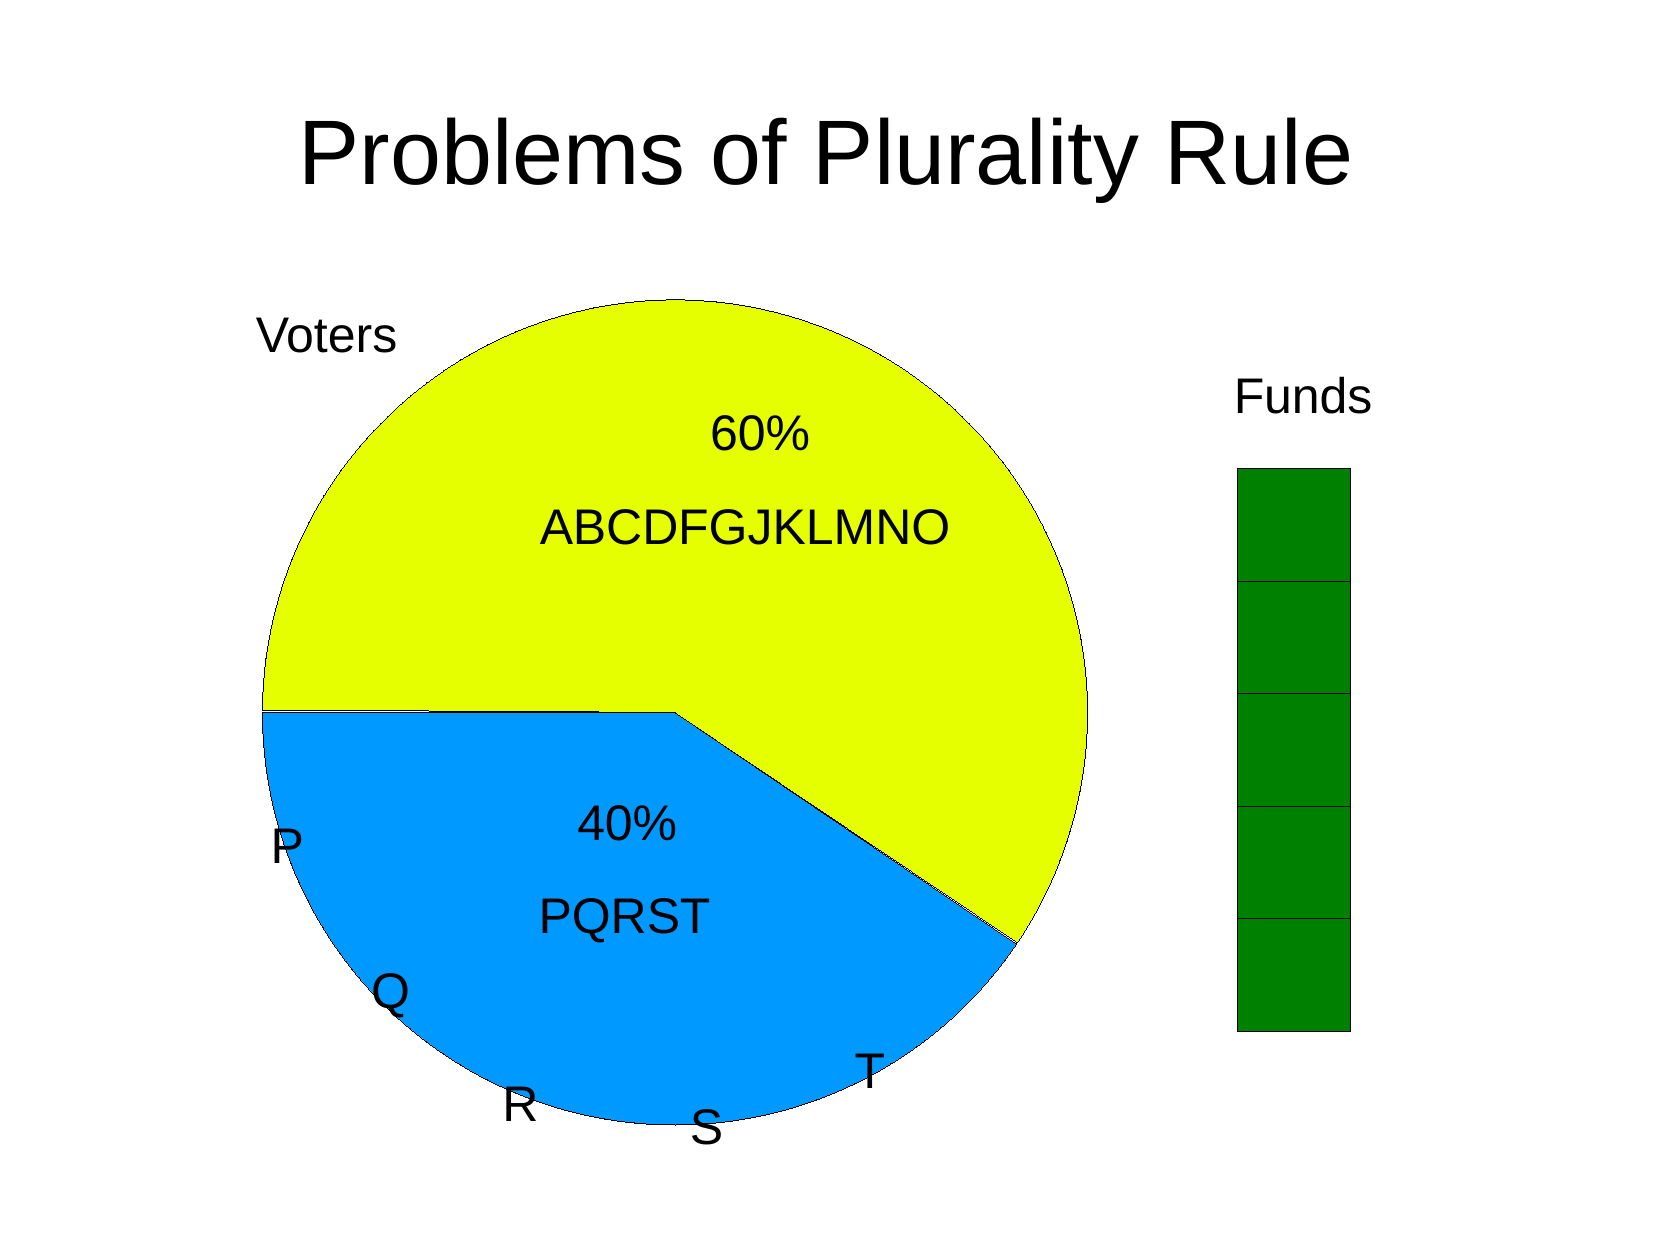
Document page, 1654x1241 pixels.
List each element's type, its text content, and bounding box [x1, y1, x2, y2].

text_box Q [356, 956, 425, 1027]
text_box PQRST [523, 881, 726, 952]
text_box T [839, 1035, 901, 1107]
text_box [1237, 468, 1351, 1032]
text_box S [675, 1091, 738, 1163]
text_box P [255, 810, 319, 882]
text_box Voters [241, 300, 413, 371]
text_box ABCDFGJKLMNO [525, 491, 966, 563]
title Problems of Plurality Rule [82, 49, 1571, 257]
text_box Funds [1219, 360, 1388, 432]
text_box [262, 299, 1088, 1125]
text_box R [487, 1068, 554, 1140]
text_box 40% [562, 787, 693, 859]
text_box 60% [695, 398, 826, 469]
